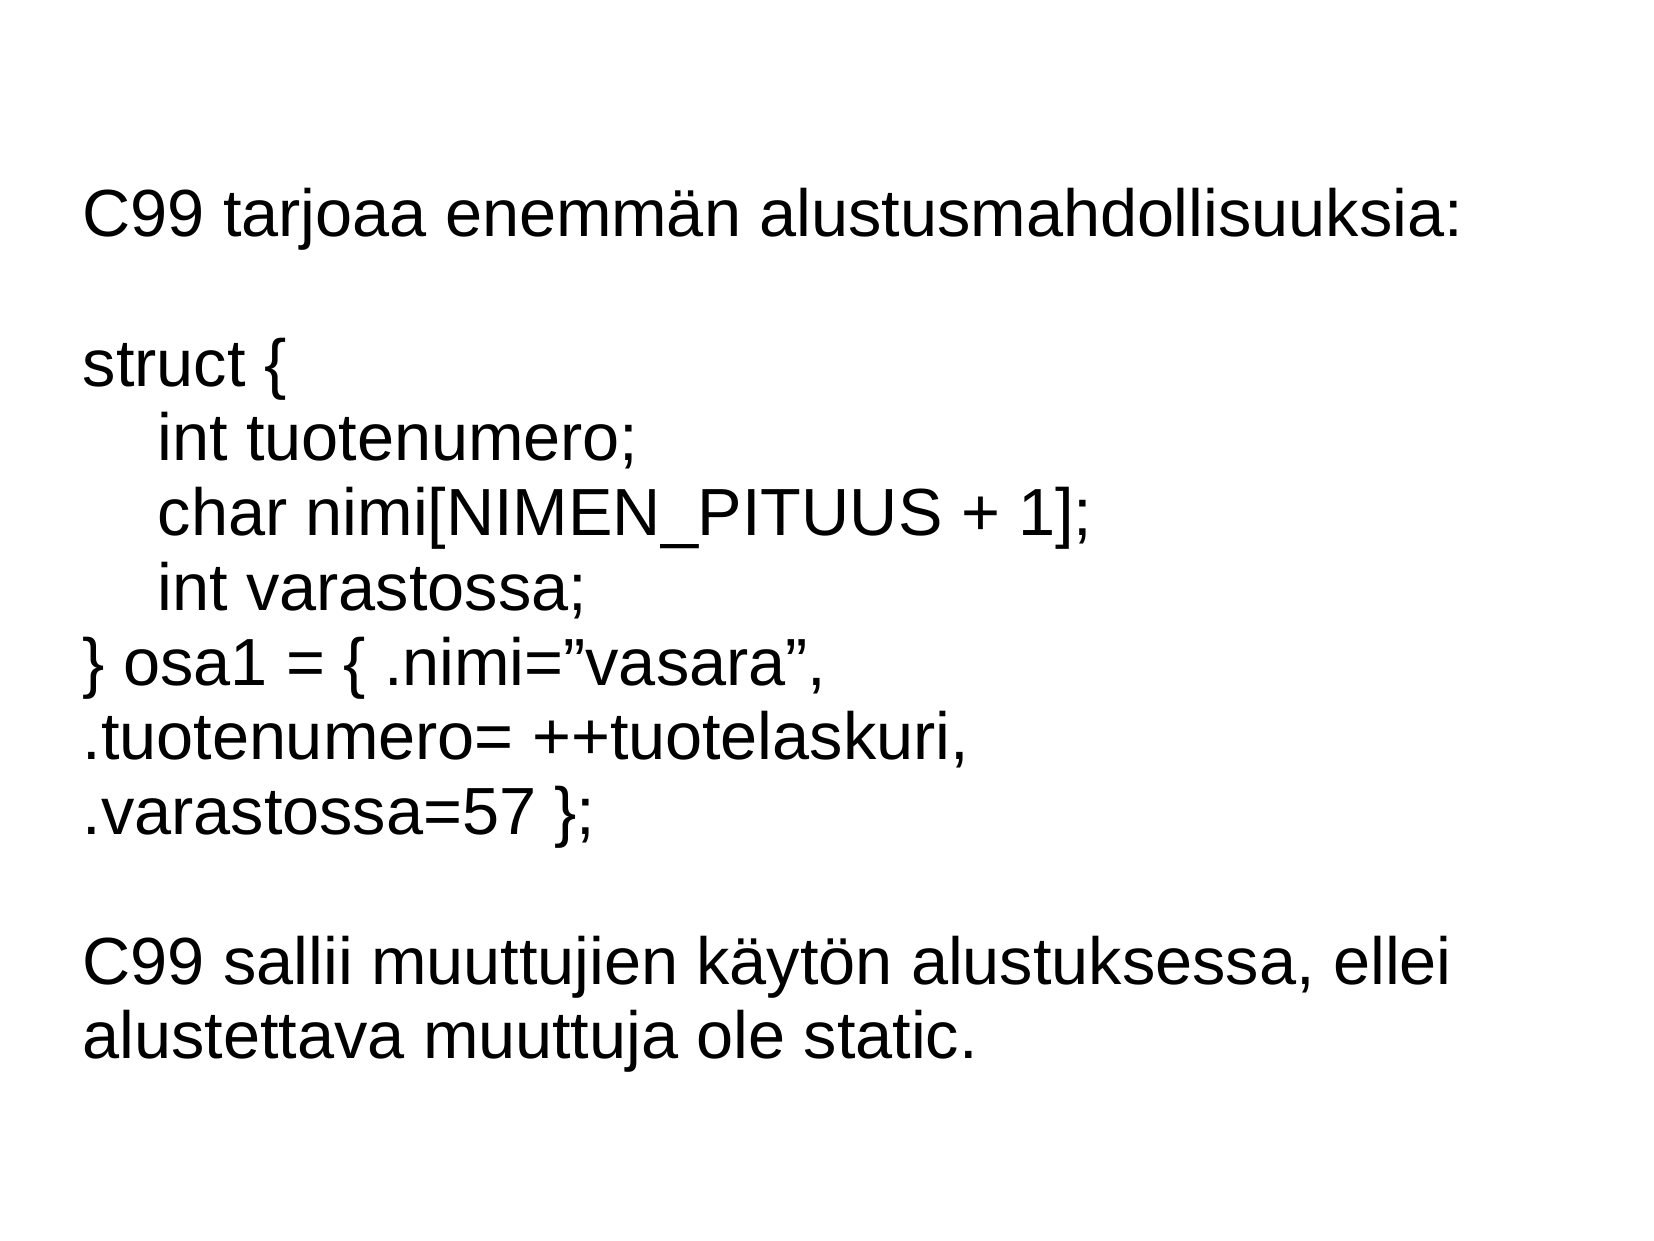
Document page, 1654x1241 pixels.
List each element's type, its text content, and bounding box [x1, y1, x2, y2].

text_box C99 tarjoaa enemmän alustusmahdollisuuksia: struct { int tuotenumero; char nimi[NIMEN_PITUUS + 1]; int varastossa; } osa1 = { .nimi=”vasara”, .tuotenumero= ++tuotelaskuri, .varastossa=57 }; C99 sallii muuttujien käytön alustuksessa, ellei alustettava muuttuja ole static. [82, 176, 1571, 1223]
